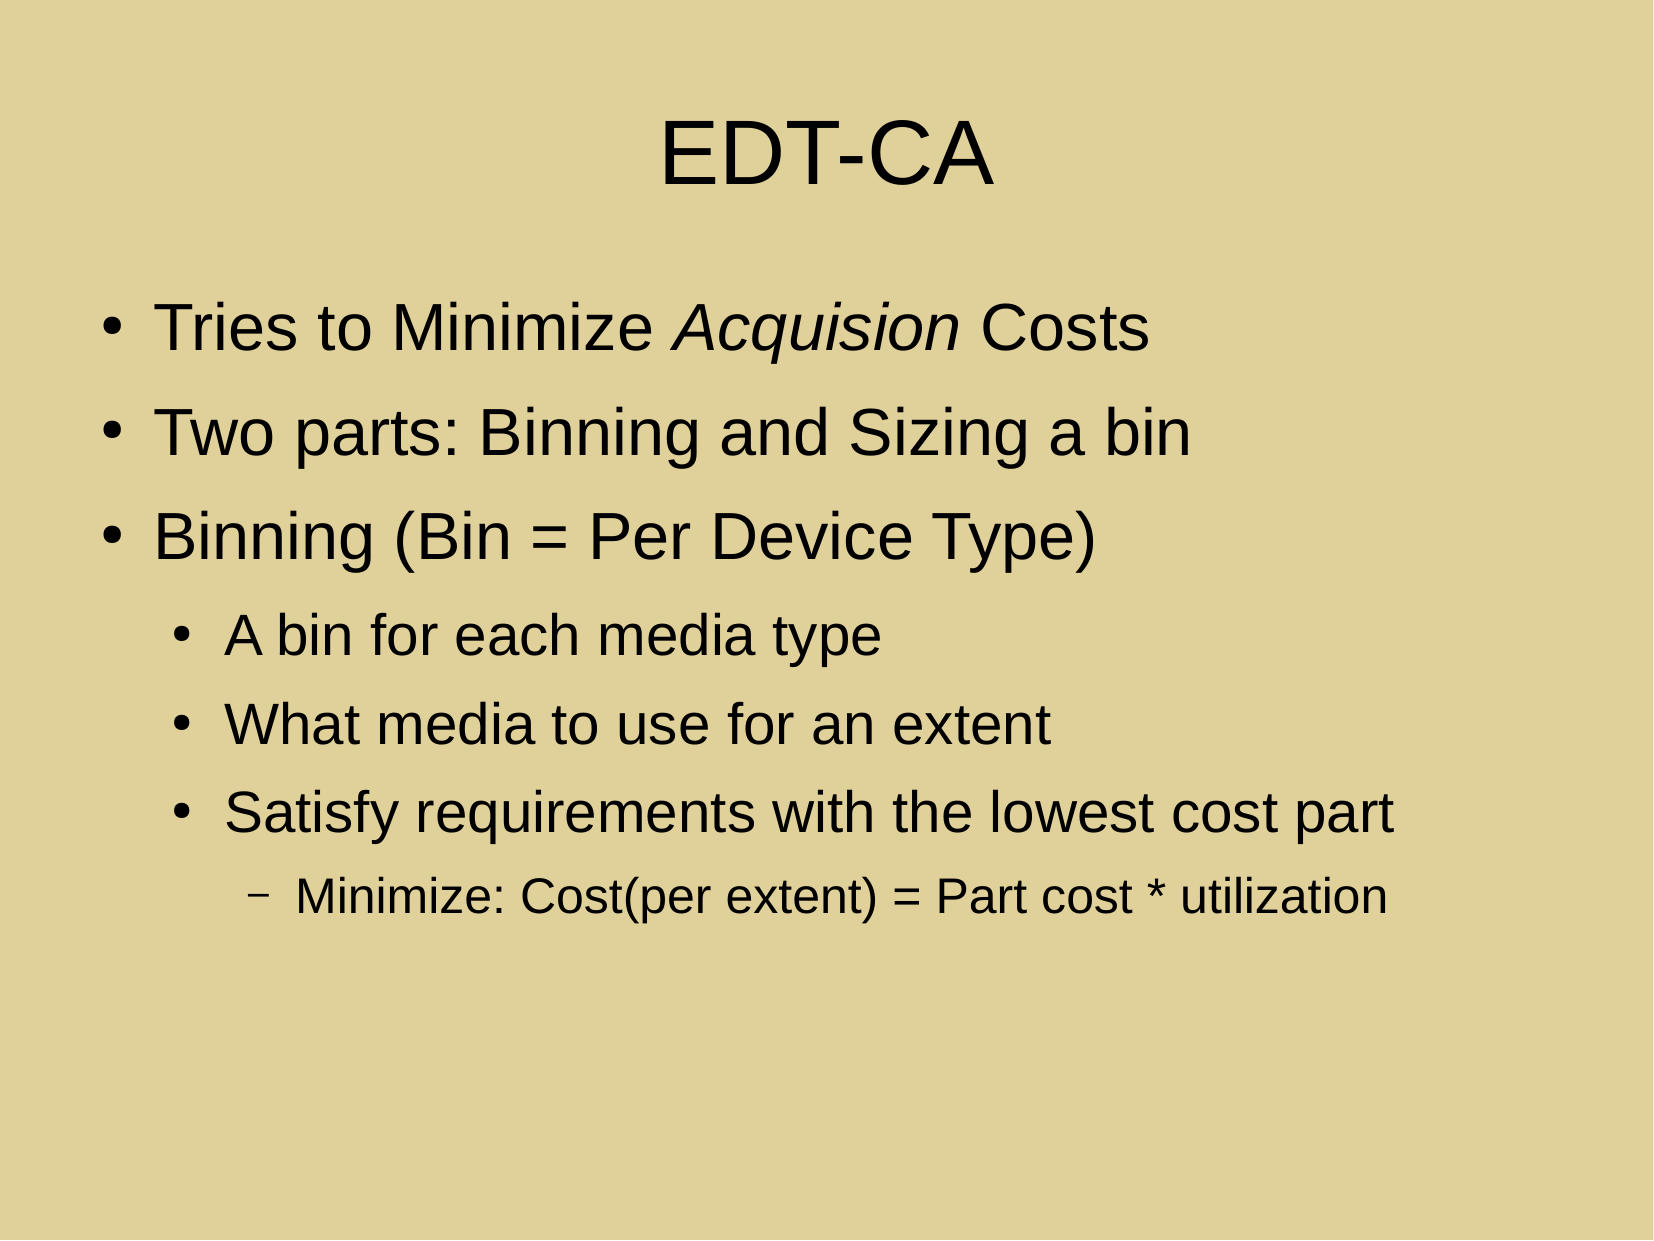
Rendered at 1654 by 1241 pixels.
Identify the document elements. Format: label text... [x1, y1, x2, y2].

title EDT-CA [82, 49, 1571, 257]
list Tries to Minimize Acquision Costs Two parts: Binning and Sizing a bin Binning (Bin = Per Device Type) A bin for each media type What media to use for an extent Satisfy requirements with the lowest cost part Minimize: Cost(per extent) = Part cost * utilization [82, 290, 1571, 1109]
